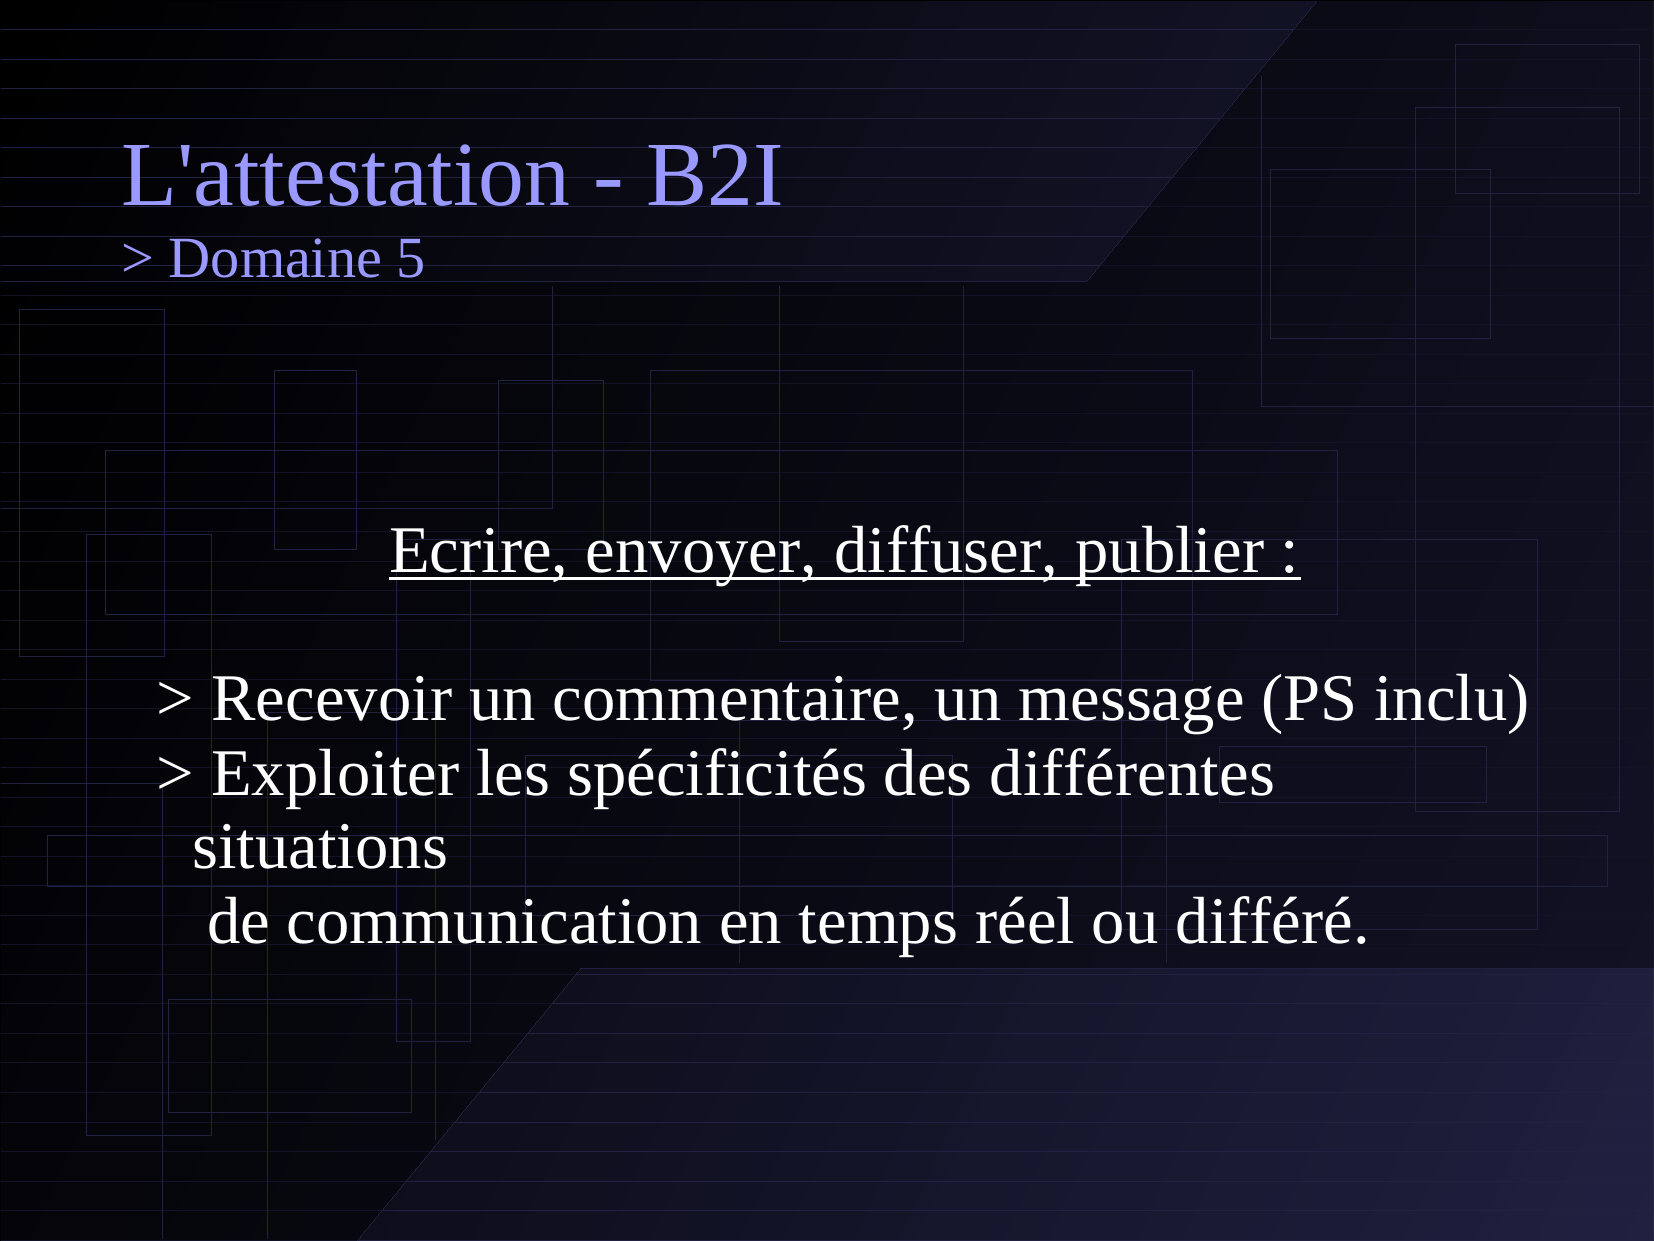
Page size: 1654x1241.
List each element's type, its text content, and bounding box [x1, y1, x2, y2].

title L'attestation - B2I > Domaine 5 [121, 102, 1534, 311]
subtitle Ecrire, envoyer, diffuser, publier : > Recevoir un commentaire, un message (PS inclu) > Exploiter les spécificités des différentes situations de communication en temps réel ou différé. [121, 344, 1534, 1127]
